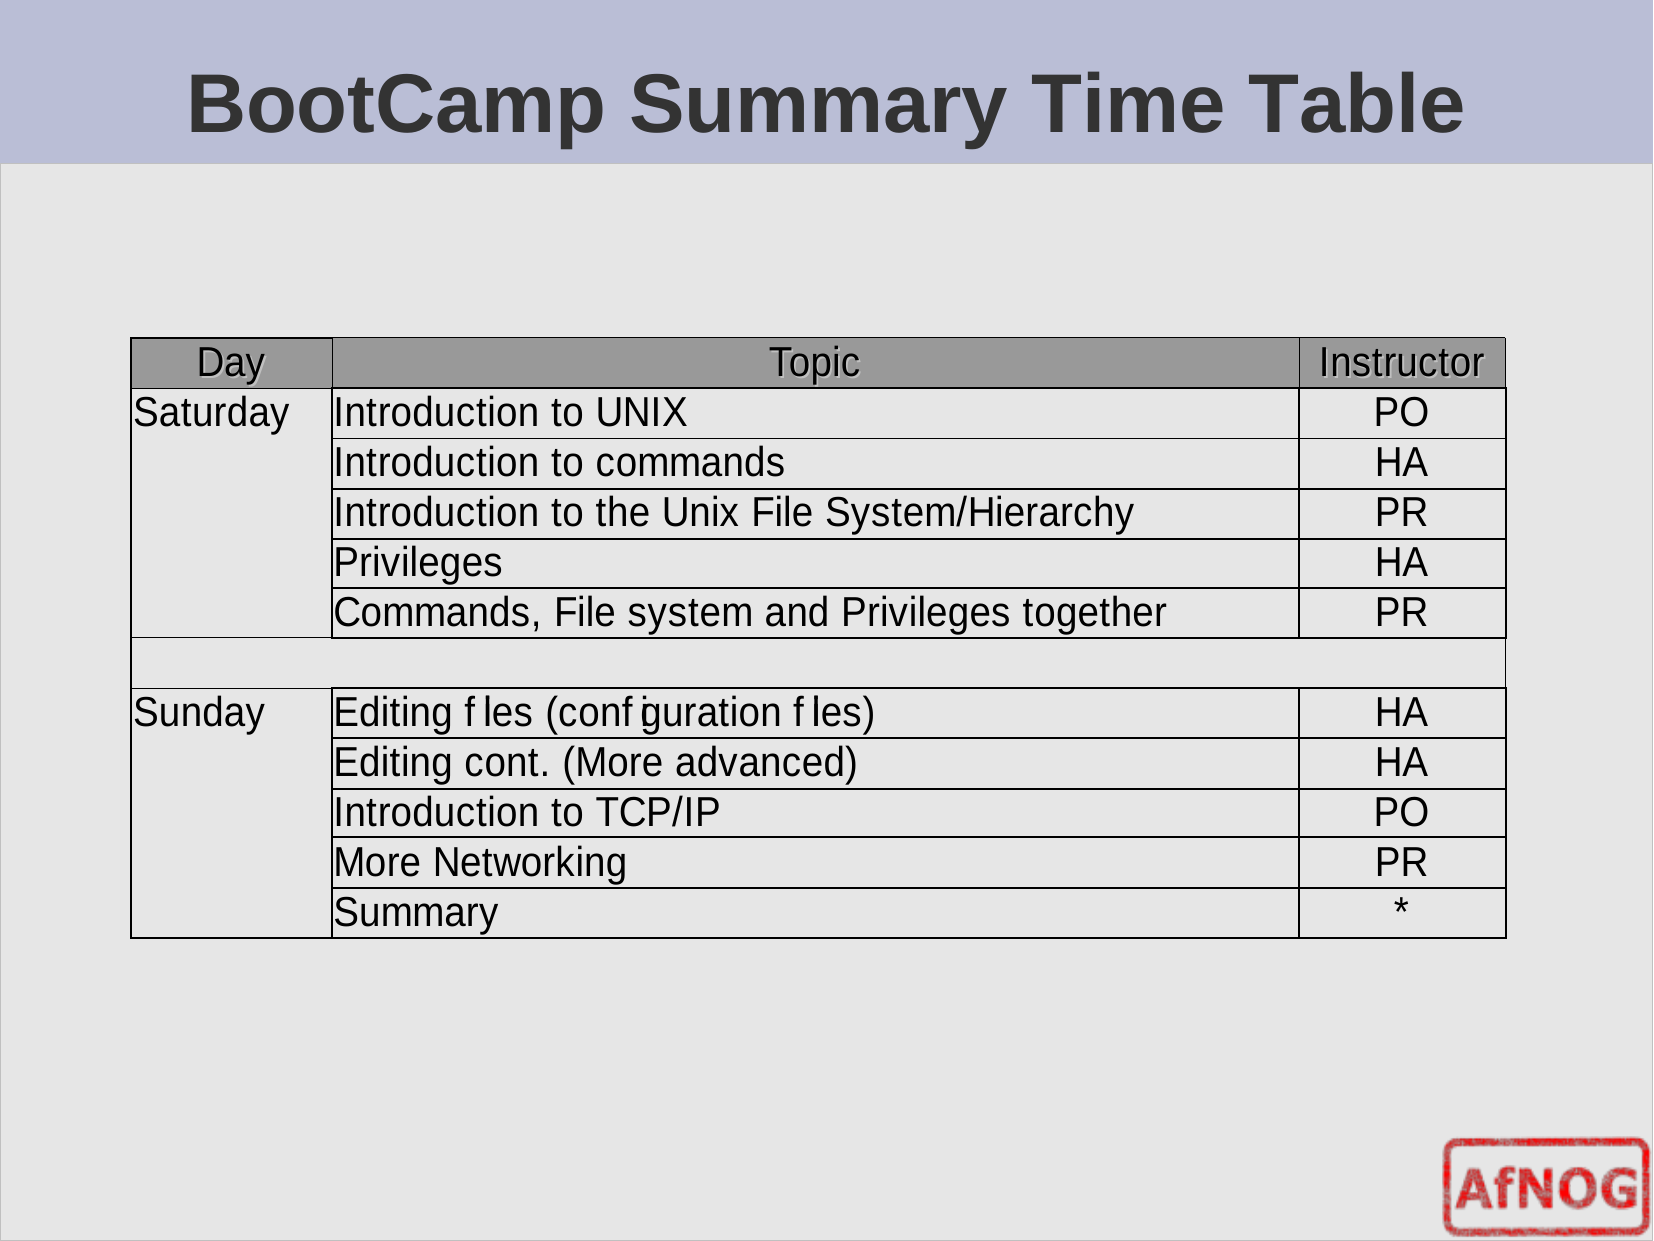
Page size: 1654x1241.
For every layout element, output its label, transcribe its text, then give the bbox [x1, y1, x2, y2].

title BootCamp Summary Time Table [0, 0, 1653, 208]
chart [129, 336, 1508, 1091]
picture [1441, 1135, 1653, 1241]
